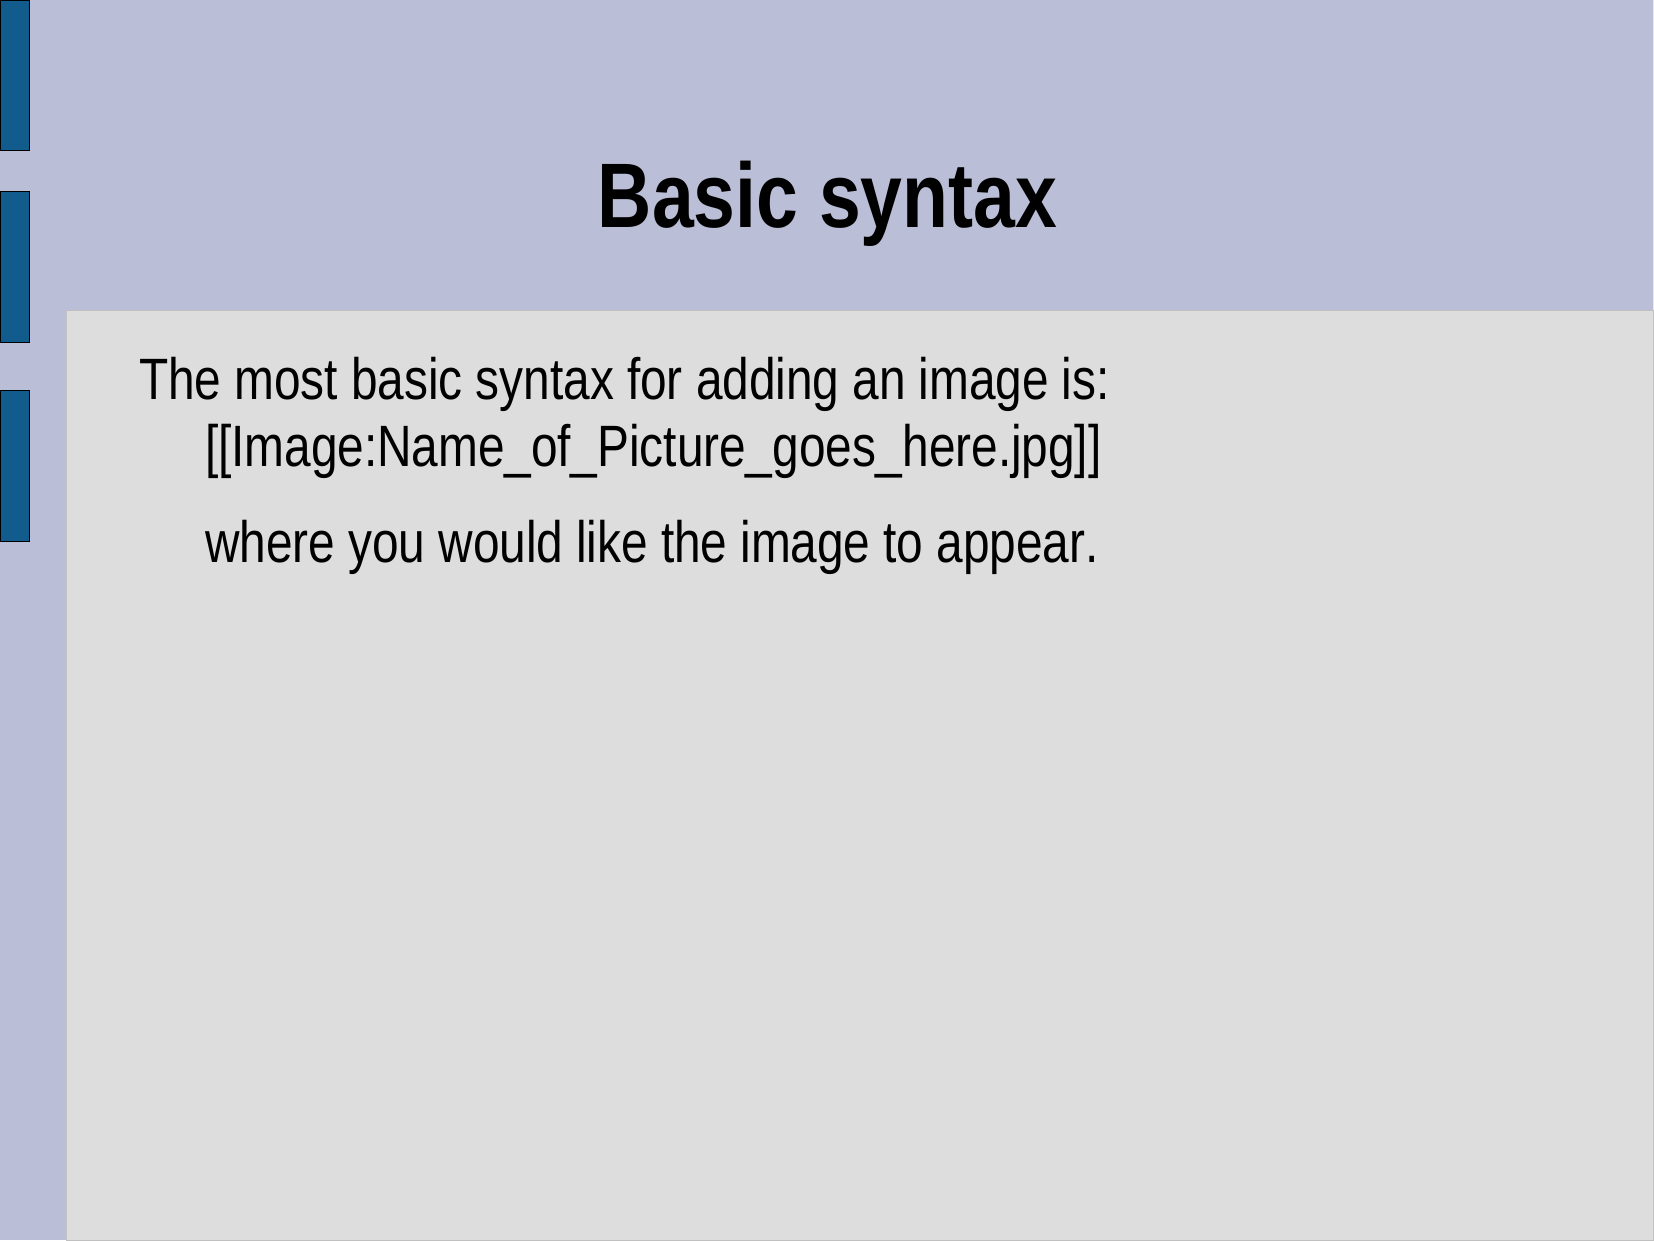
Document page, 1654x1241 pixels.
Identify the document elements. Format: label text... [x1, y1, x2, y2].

title Basic syntax [121, 91, 1534, 299]
list The most basic syntax for adding an image is: [[Image:Name_of_Picture_goes_here.jpg]] where you would like the image to appear. [121, 344, 1534, 1127]
